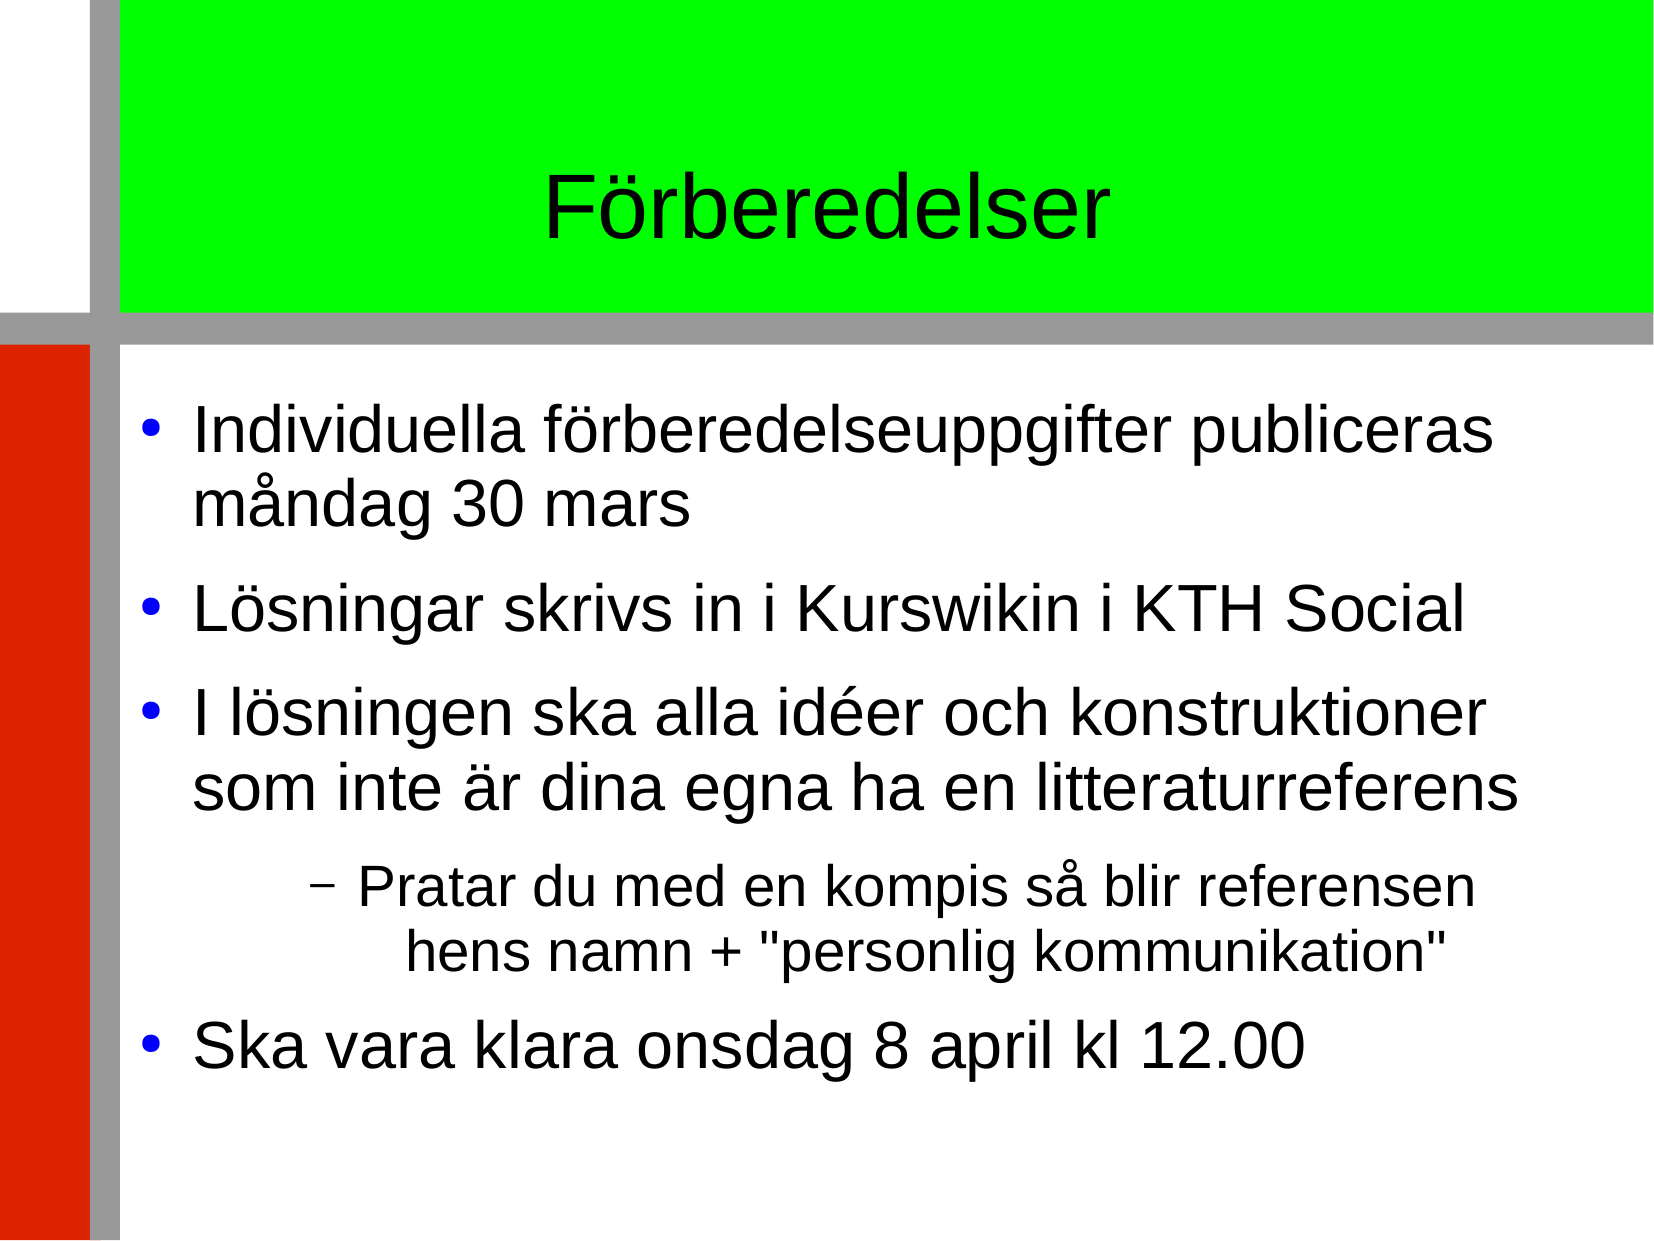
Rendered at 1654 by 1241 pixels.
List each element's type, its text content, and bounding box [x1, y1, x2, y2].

title Förberedelser [121, 102, 1534, 310]
list Individuella förberedelseuppgifter publiceras måndag 30 mars Lösningar skrivs in i Kurswikin i KTH Social I lösningen ska alla idéer och konstruktioner som inte är dina egna ha en litteraturreferens Pratar du med en kompis så blir referensen hens namn + "personlig kommunikation" Ska vara klara onsdag 8 april kl 12.00 [121, 391, 1534, 1112]
